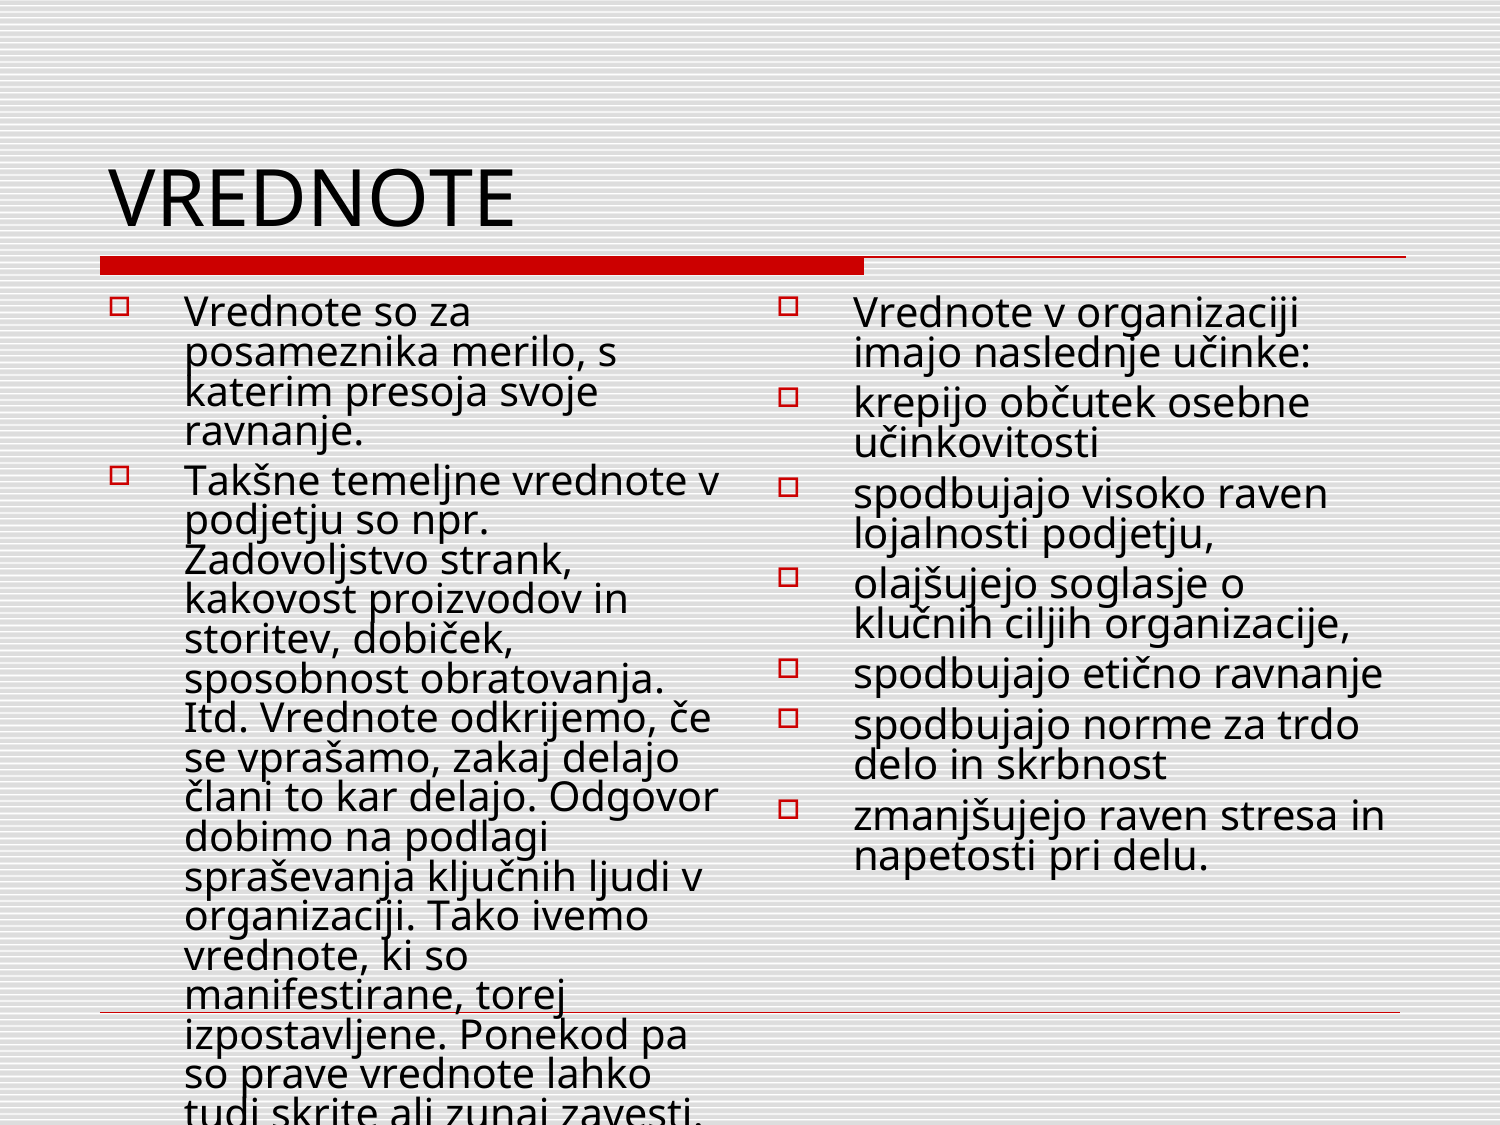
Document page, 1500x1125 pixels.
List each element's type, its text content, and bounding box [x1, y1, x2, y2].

picture [585, 1117, 595, 1125]
list Vrednote v organizaciji imajo naslednje učinke: krepijo občutek osebne učinkovitosti spodbujajo visoko raven lojalnosti podjetju, olajšujejo soglasje o klučnih ciljih organizacije, spodbujajo etično ravnanje spodbujajo norme za trdo delo in skrbnost zmanjšujejo raven stresa in napetosti pri delu. [761, 287, 1406, 988]
list Vrednote so za posameznika merilo, s katerim presoja svoje ravnanje. Takšne temeljne vrednote v podjetju so npr. Zadovoljstvo strank, kakovost proizvodov in storitev, dobiček, sposobnost obratovanja. Itd. Vrednote odkrijemo, če se vprašamo, zakaj delajo člani to kar delajo. Odgovor dobimo na podlagi spraševanja ključnih ljudi v organizaciji. Tako ivemo vrednote, ki so manifestirane, torej izpostavljene. Ponekod pa so prave vrednote lahko tudi skrite ali zunaj zavesti. [92, 287, 738, 988]
picture [395, 1117, 405, 1125]
picture [246, 1069, 258, 1085]
picture [0, 0, 1500, 1125]
title VREDNOTE [94, 49, 1407, 250]
picture [297, 1118, 305, 1125]
picture [230, 1109, 242, 1125]
picture [497, 1109, 509, 1125]
picture [521, 1117, 531, 1125]
picture [630, 1109, 641, 1115]
picture [361, 1109, 372, 1115]
